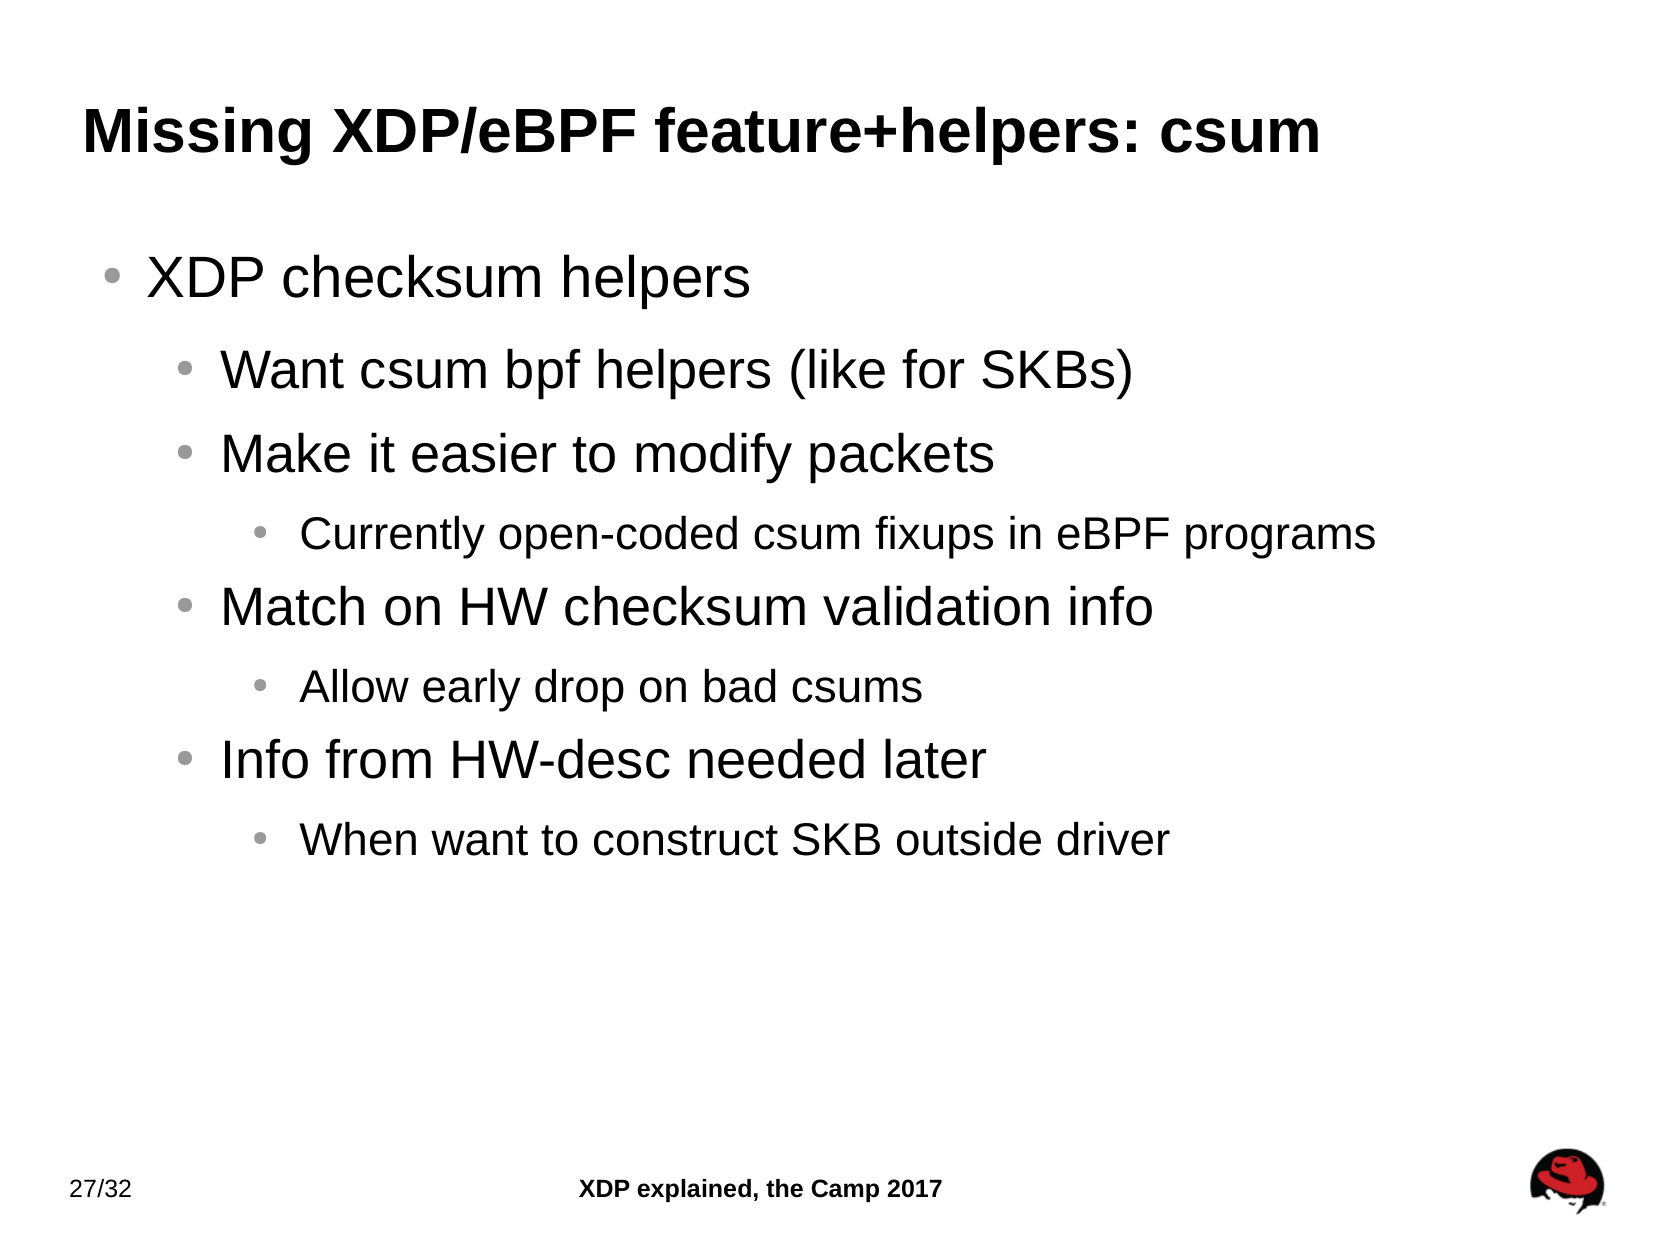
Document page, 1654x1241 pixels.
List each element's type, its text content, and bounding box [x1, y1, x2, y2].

picture [1529, 1146, 1612, 1224]
list XDP checksum helpers Want csum bpf helpers (like for SKBs) Make it easier to modify packets Currently open-coded csum fixups in eBPF programs Match on HW checksum validation info Allow early drop on bad csums Info from HW-desc needed later When want to construct SKB outside driver [86, 244, 1575, 1039]
title Missing XDP/eBPF feature+helpers: csum [82, 37, 1571, 226]
